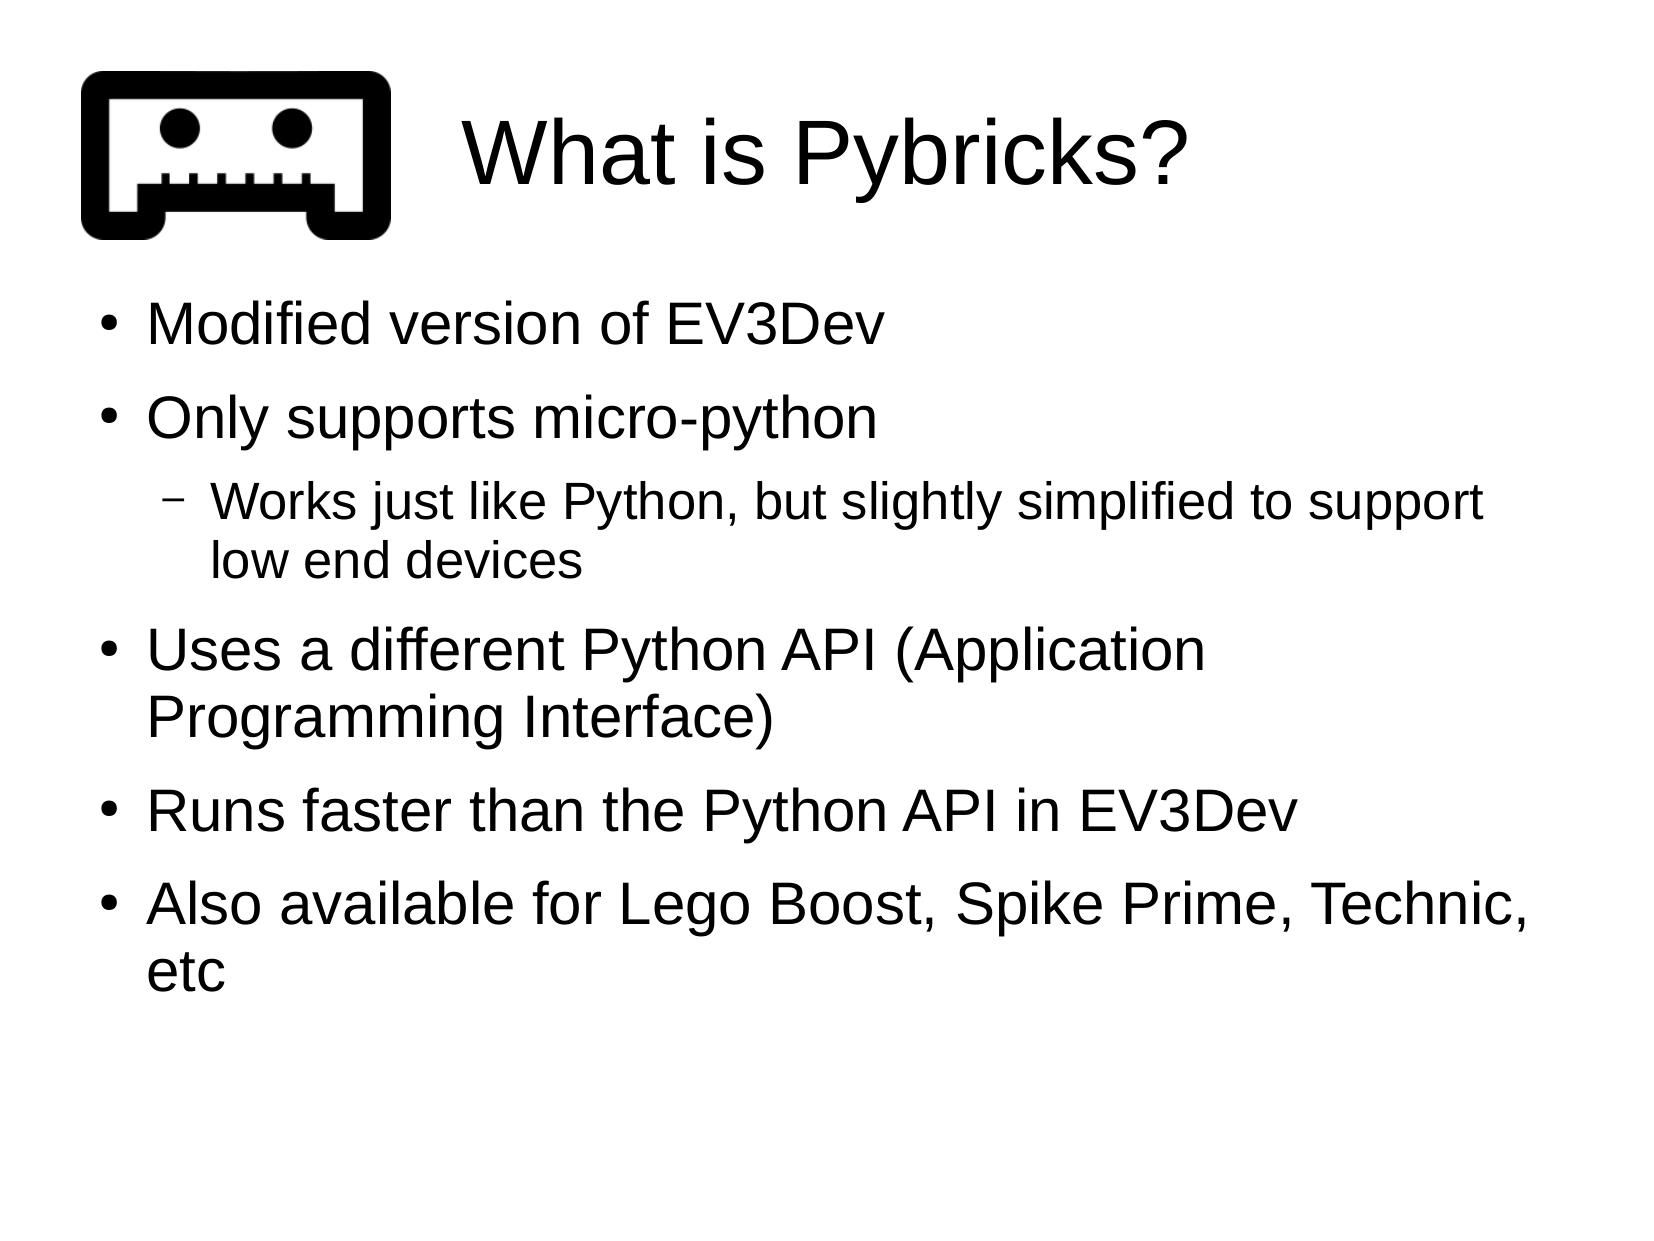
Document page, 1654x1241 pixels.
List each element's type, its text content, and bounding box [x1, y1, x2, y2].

list Modified version of EV3Dev Only supports micro-python Works just like Python, but slightly simplified to support low end devices Uses a different Python API (Application Programming Interface) Runs faster than the Python API in EV3Dev Also available for Lego Boost, Spike Prime, Technic, etc [82, 290, 1571, 1010]
title What is Pybricks? [82, 49, 1571, 257]
picture [81, 71, 391, 241]
